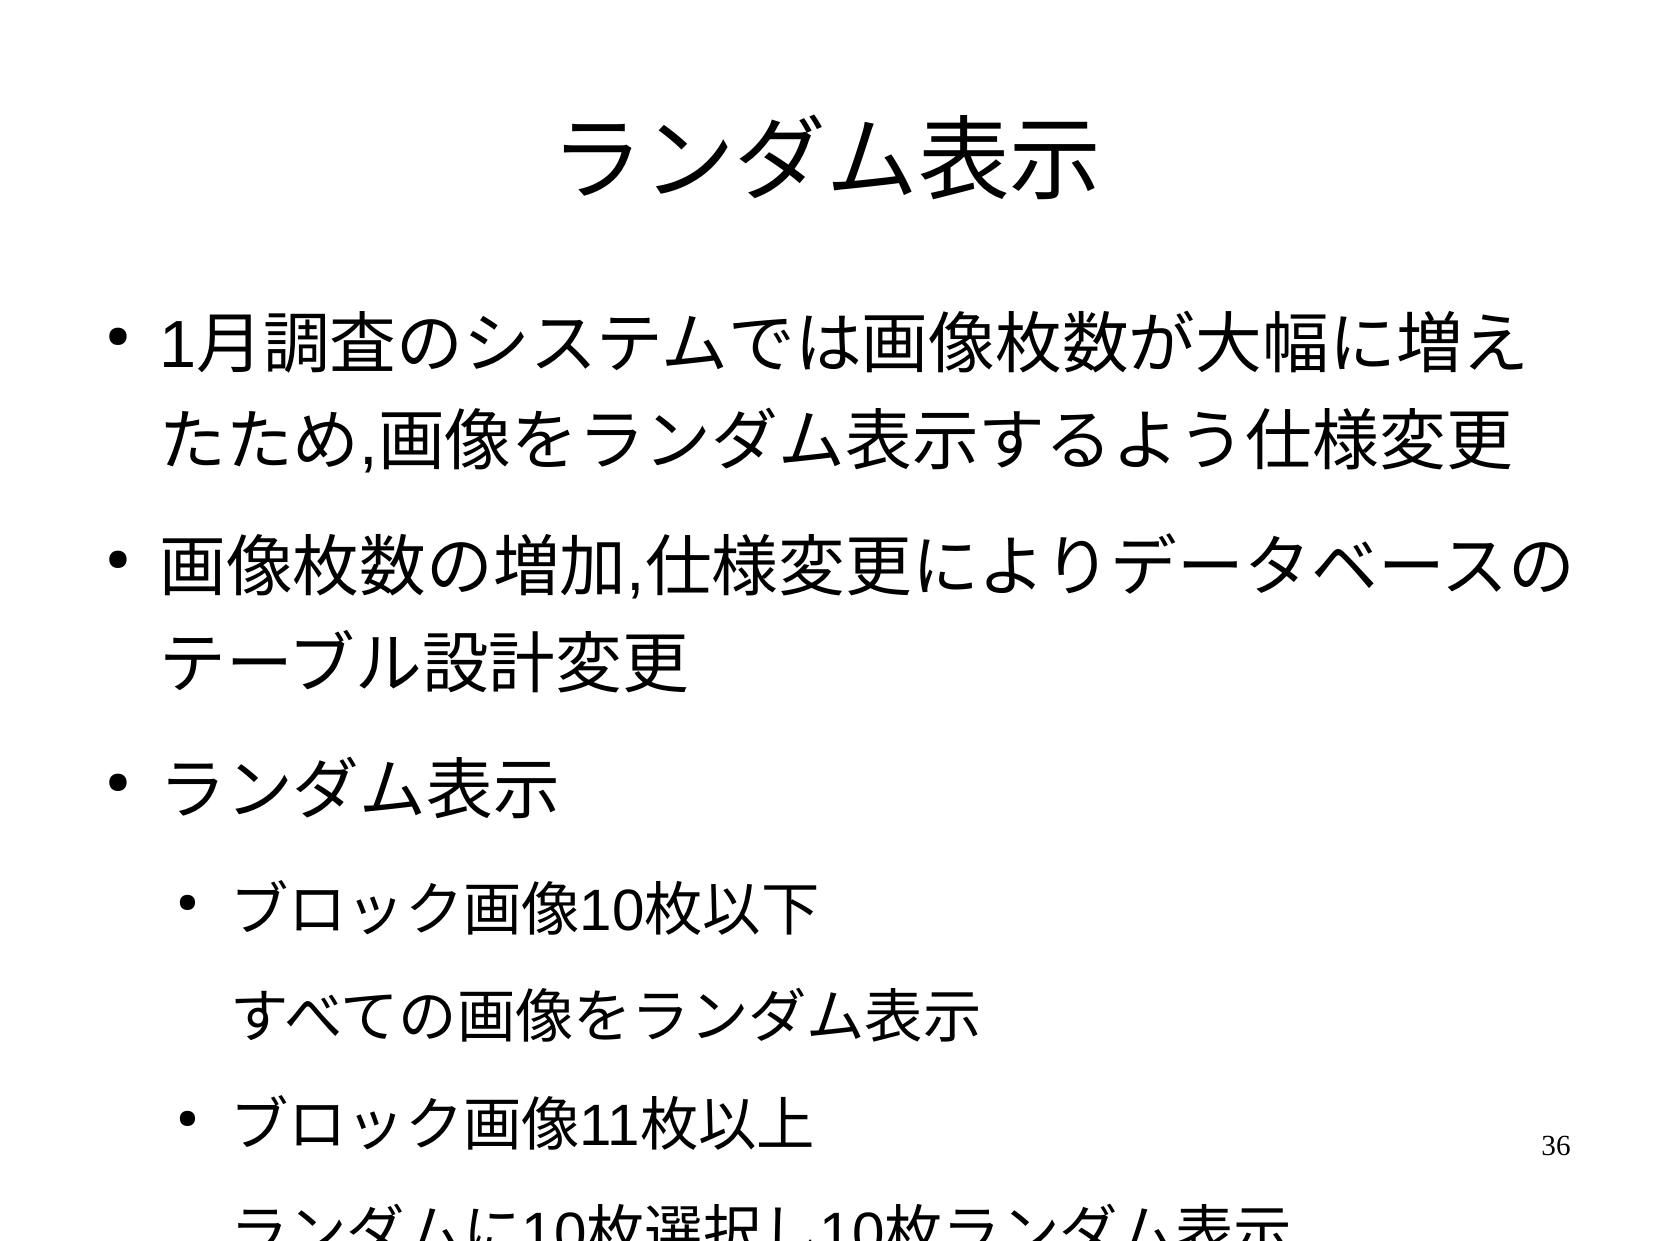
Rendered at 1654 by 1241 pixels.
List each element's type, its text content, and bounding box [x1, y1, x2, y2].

title ランダム表示 [82, 49, 1571, 257]
list 1月調査のシステムでは画像枚数が大幅に増えたため,画像をランダム表示するよう仕様変更 画像枚数の増加,仕様変更によりデータベースのテーブル設計変更 ランダム表示 ブロック画像10枚以下 すべての画像をランダム表示 ブロック画像11枚以上 ランダムに10枚選択し10枚ランダム表示 [88, 290, 1577, 1109]
